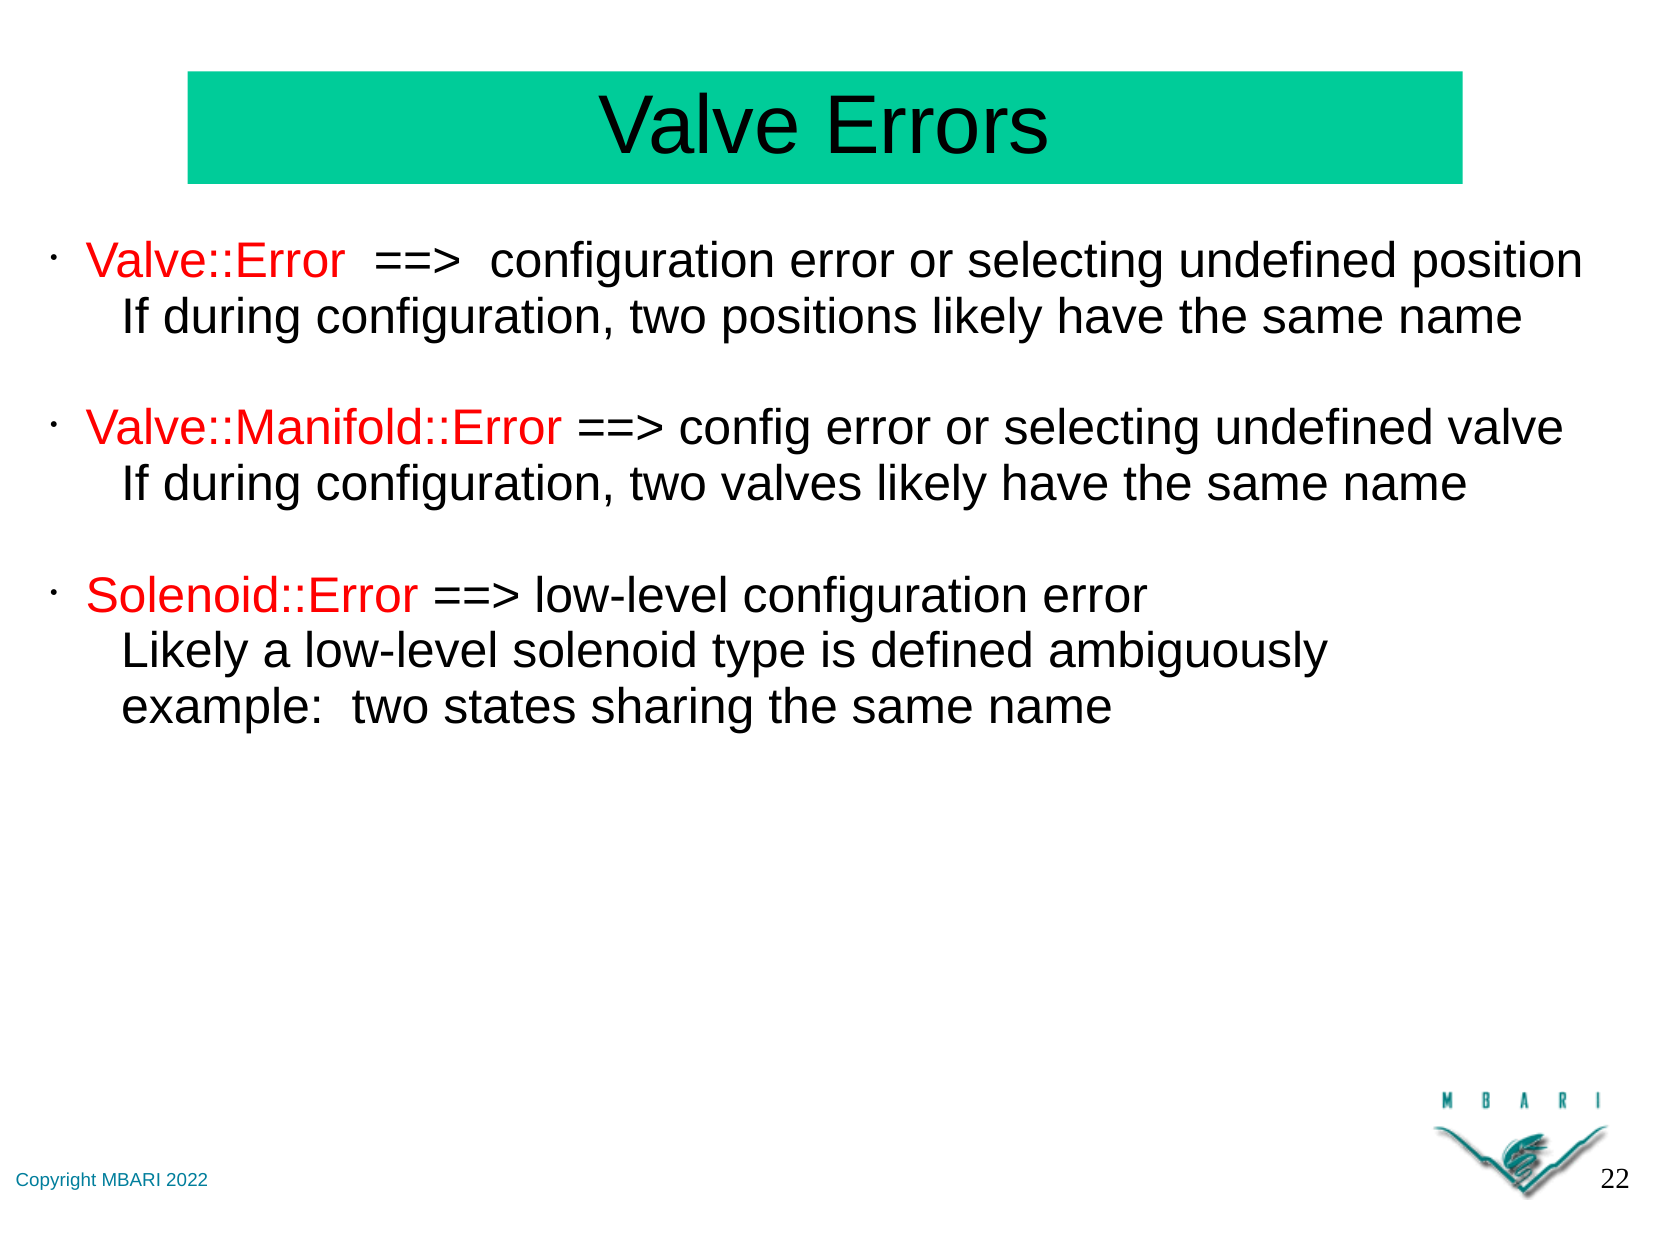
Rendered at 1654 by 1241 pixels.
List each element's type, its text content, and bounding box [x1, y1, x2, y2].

picture [1426, 1091, 1613, 1200]
text_box Valve Errors [187, 71, 1463, 184]
text_box Valve::Error ==> configuration error or selecting undefined position If during configuration, two positions likely have the same name Valve::Manifold::Error ==> config error or selecting undefined valve If during configuration, two valves likely have the same name Solenoid::Error ==> low-level configuration error Likely a low-level solenoid type is defined ambiguously example: two states sharing the same name [0, 225, 1602, 798]
